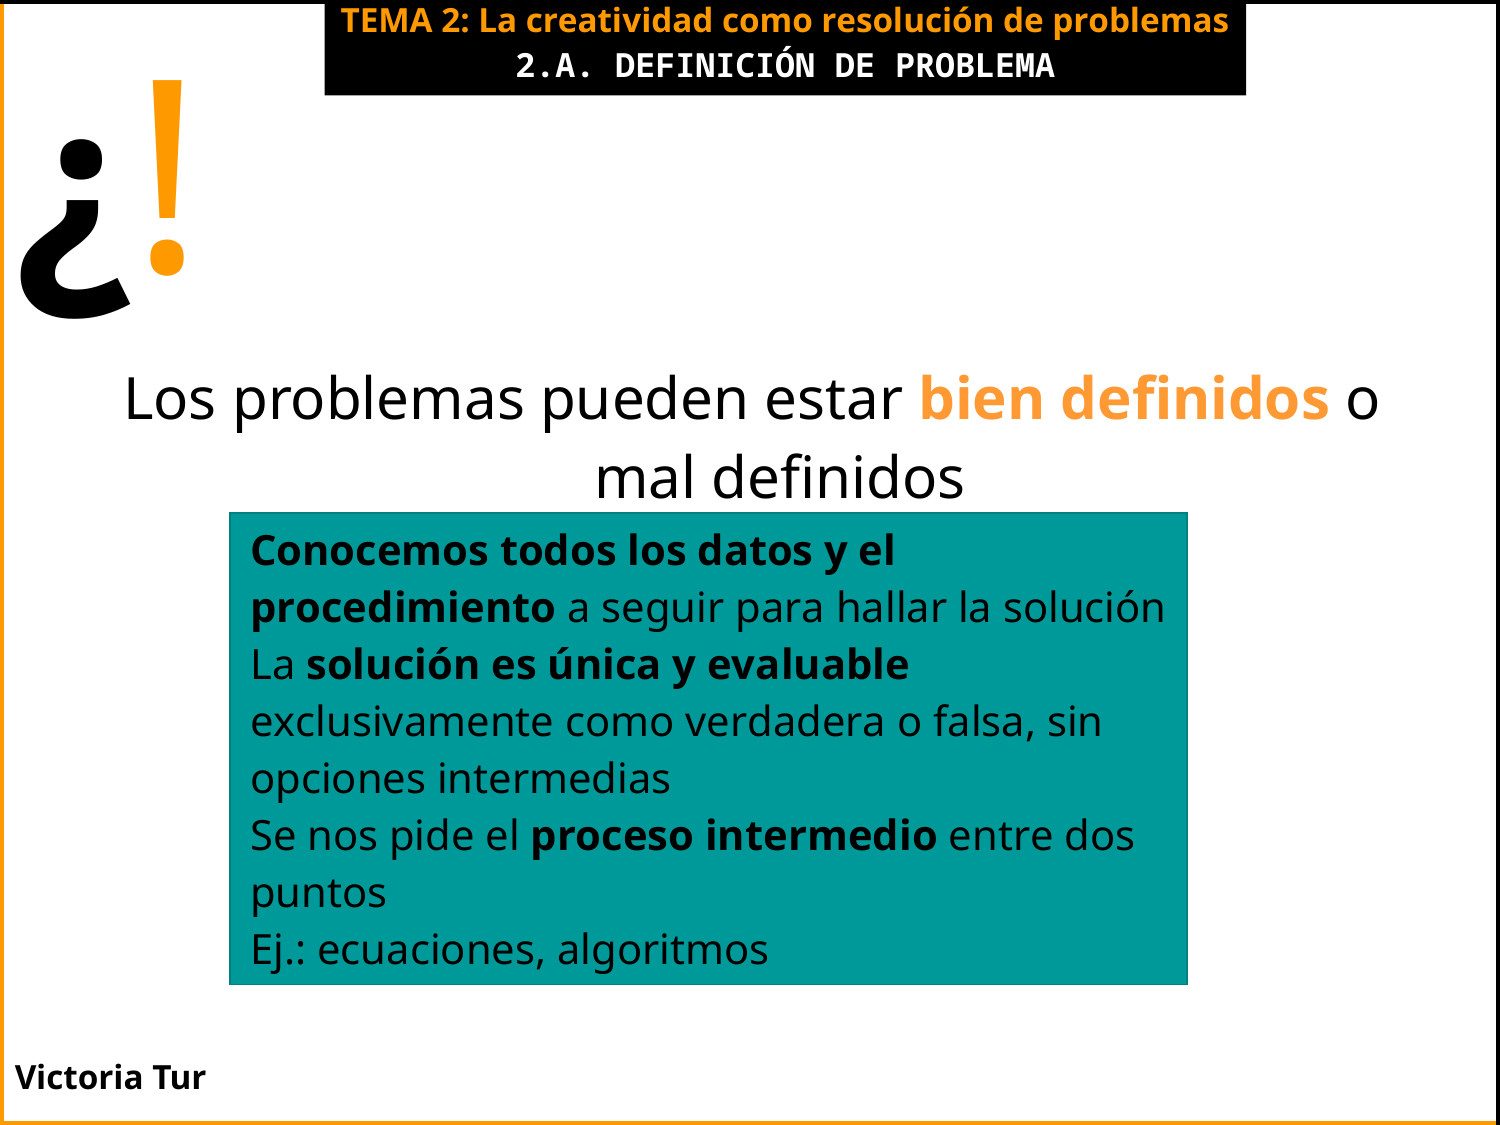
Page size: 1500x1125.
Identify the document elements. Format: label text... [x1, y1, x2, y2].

text_box Conocemos todos los datos y el procedimiento a seguir para hallar la solución La solución es única y evaluable exclusivamente como verdadera o falsa, sin opciones intermedias Se nos pide el proceso intermedio entre dos puntos Ej.: ecuaciones, algoritmos [230, 512, 1188, 985]
list Los problemas pueden estar bien definidos o mal definidos [76, 255, 1427, 998]
